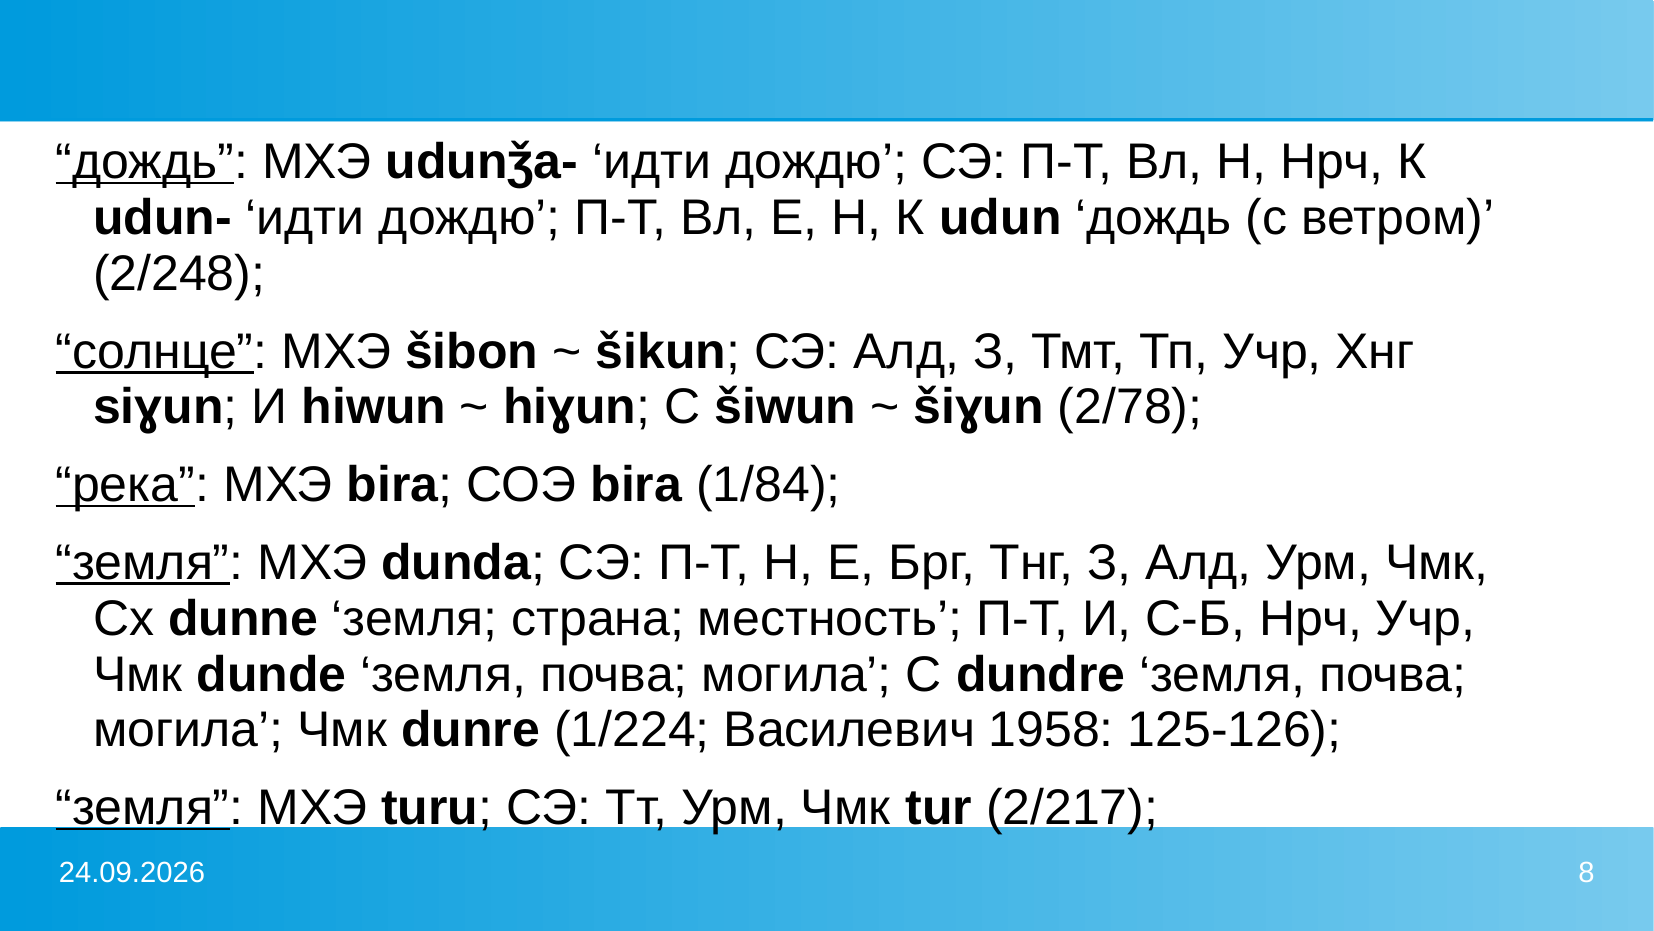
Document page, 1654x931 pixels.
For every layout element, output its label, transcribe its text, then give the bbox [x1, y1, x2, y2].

list “дождь”: МХЭ udunǯa- ‘идти дождю’; СЭ: П-Т, Вл, Н, Нрч, К udun- ‘идти дождю’; П-Т, Вл, Е, Н, К udun ‘дождь (с ветром)’ (2/248); “солнце”: МХЭ šibon ~ šikun; СЭ: Алд, З, Тмт, Тп, Учр, Хнг siɣun; И hiwun ~ hiɣun; С šiwun ~ šiɣun (2/78); “река”: МХЭ bira; СОЭ bira (1/84); “земля”: МХЭ dunda; СЭ: П-Т, Н, Е, Брг, Тнг, З, Алд, Урм, Чмк, Сх dunne ‘земля; страна; местность’; П-Т, И, С-Б, Нрч, Учр, Чмк dunde ‘земля, почва; могила’; С dundre ‘земля, почва; могила’; Чмк dunre (1/224; Василевич 1958: 125-126); “земля”: МХЭ turu; СЭ: Тт, Урм, Чмк tur (2/217); [18, 133, 1554, 725]
